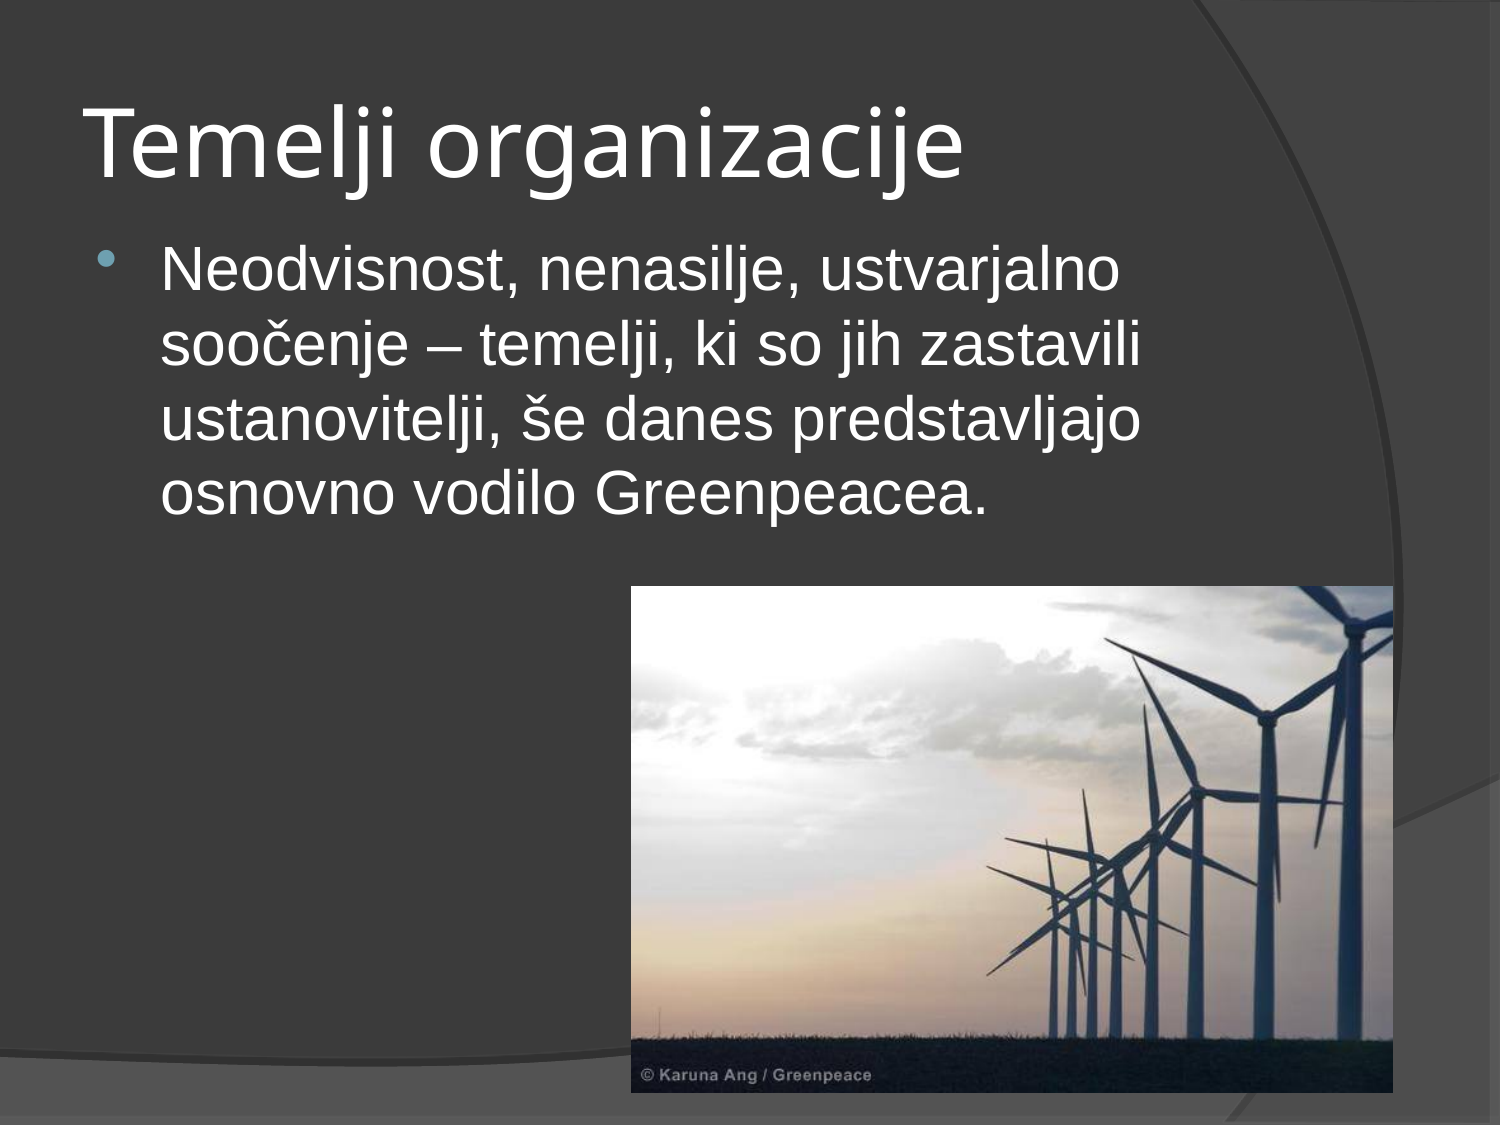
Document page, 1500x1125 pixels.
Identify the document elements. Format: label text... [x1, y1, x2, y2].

title Temelji organizacije [75, 45, 1300, 233]
picture [631, 586, 1393, 1093]
list Neodvisnost, nenasilje, ustvarjalno soočenje – temelji, ki so jih zastavili ustanovitelji, še danes predstavljajo osnovno vodilo Greenpeacea. [76, 220, 1302, 963]
